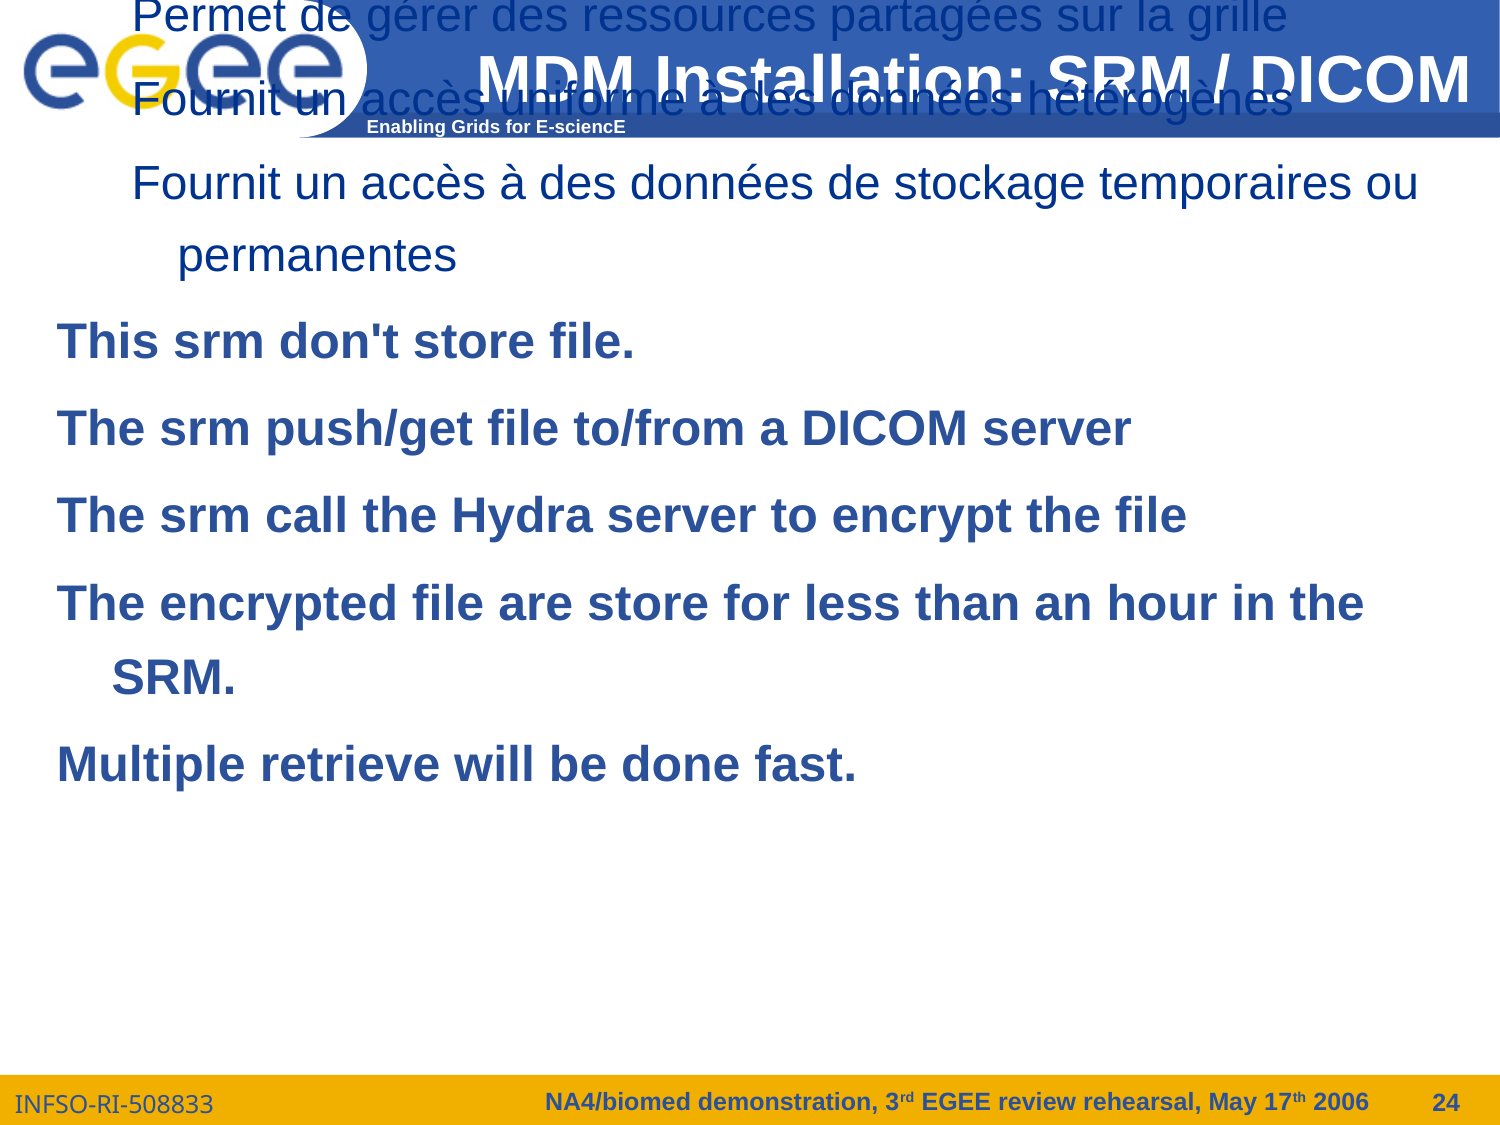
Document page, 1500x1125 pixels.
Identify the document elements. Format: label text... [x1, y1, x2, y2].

picture [18, 30, 56, 112]
title MDM Installation: SRM / DICOM [1465, 10, 1474, 124]
list Very big job done by Daniel Jouvenot SRM : Storage Resource ManagerLe Management des données EGEE : Interface standard SRM (Storage Resource Manager) Permet de gérer des ressources partagées sur la grille Fournit un accès uniforme à des données hétérogènes Fournit un accès à des données de stockage temporaires ou permanentes This srm don't store file. The srm push/get file to/from a DICOM server The srm call the Hydra server to encrypt the file The encrypted file are store for less than an hour in the SRM. Multiple retrieve will be done fast. [56, 0, 1465, 1125]
